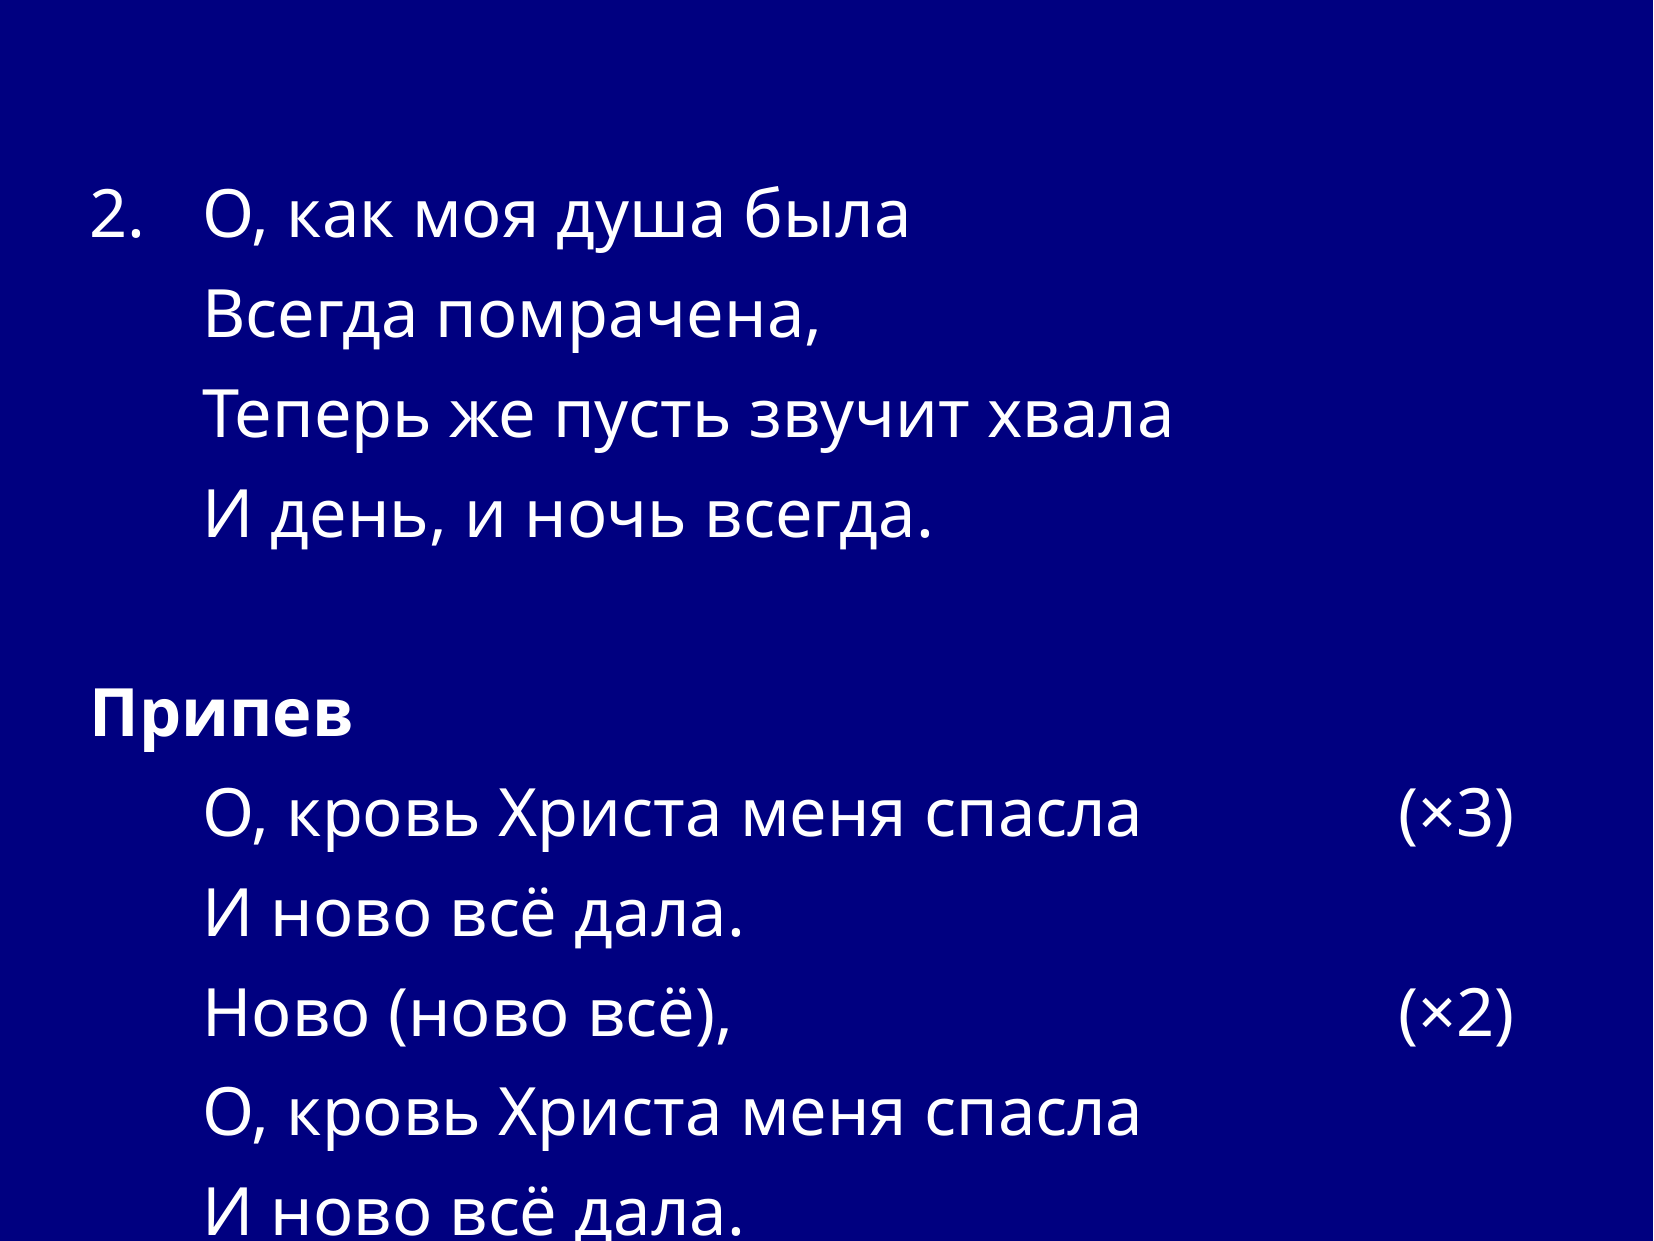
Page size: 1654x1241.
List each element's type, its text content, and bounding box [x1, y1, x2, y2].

text_box 2. О, как моя душа была Всегда помрачена, Теперь же пусть звучит хвала И день, и ночь всегда. Припев О, кровь Христа меня спасла (×3) И ново всё дала. Ново (ново всё), (×2) О, кровь Христа меня спасла И ново всё дала. [75, 150, 1576, 1163]
